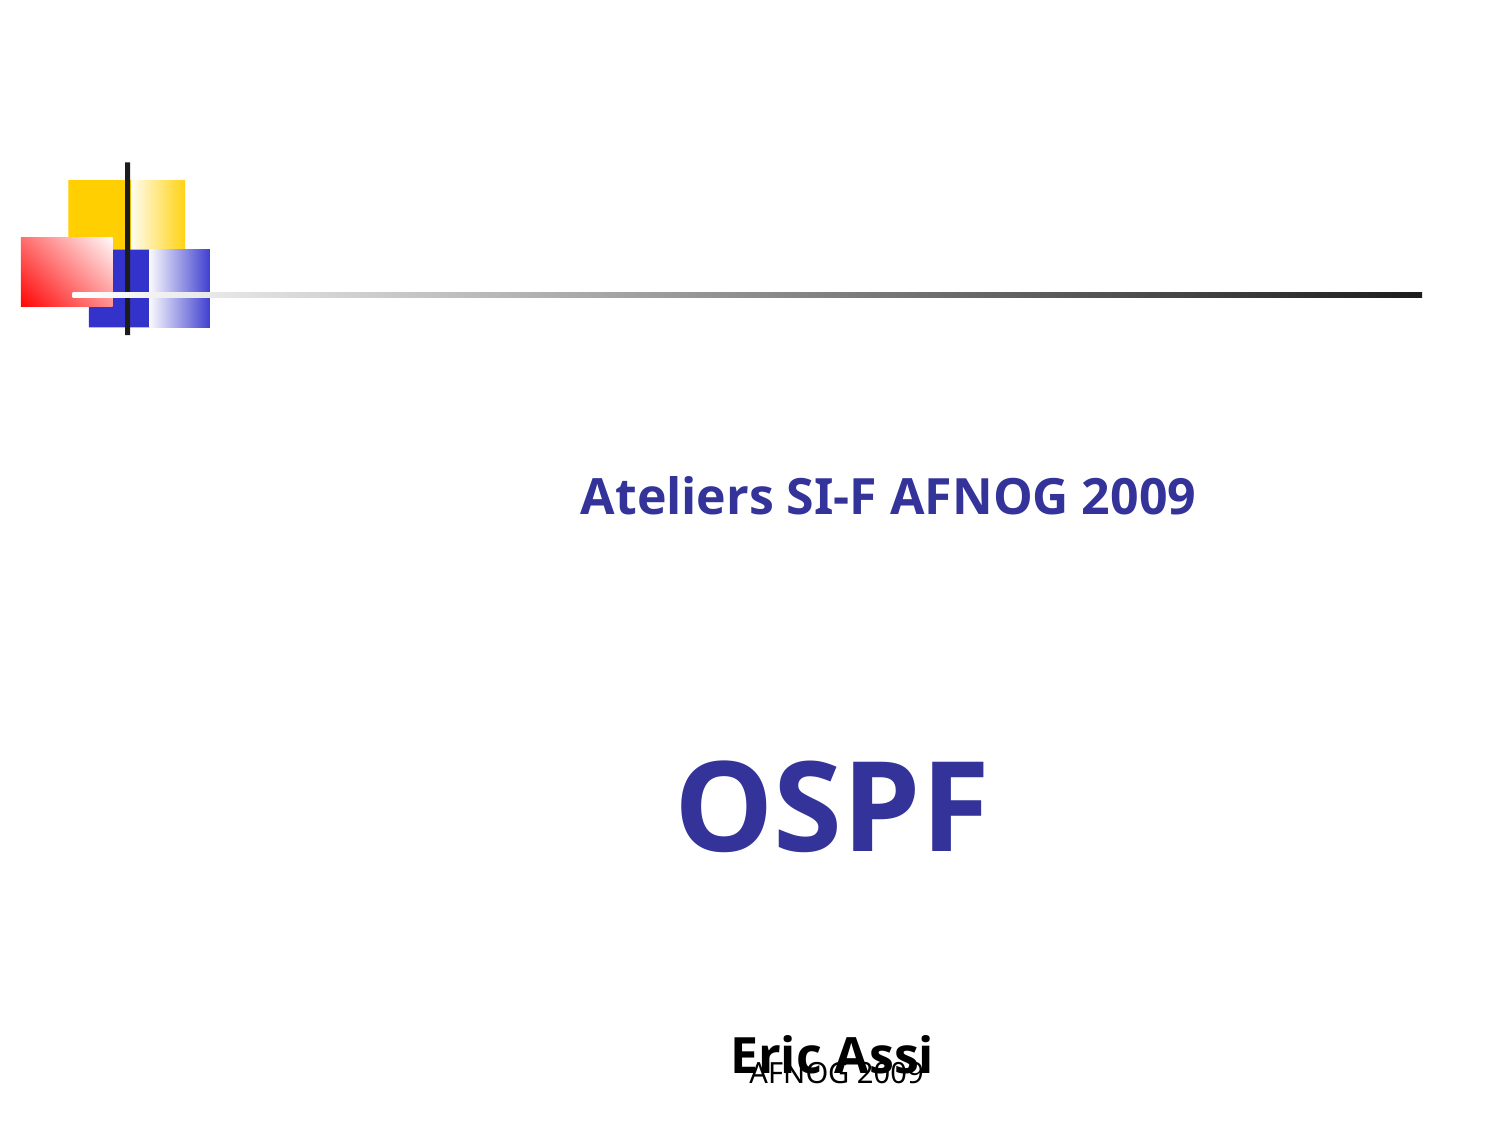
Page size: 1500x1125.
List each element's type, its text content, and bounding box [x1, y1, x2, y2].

list Ateliers SI-F AFNOG 2009 OSPF Eric Assi [230, 220, 1435, 1048]
